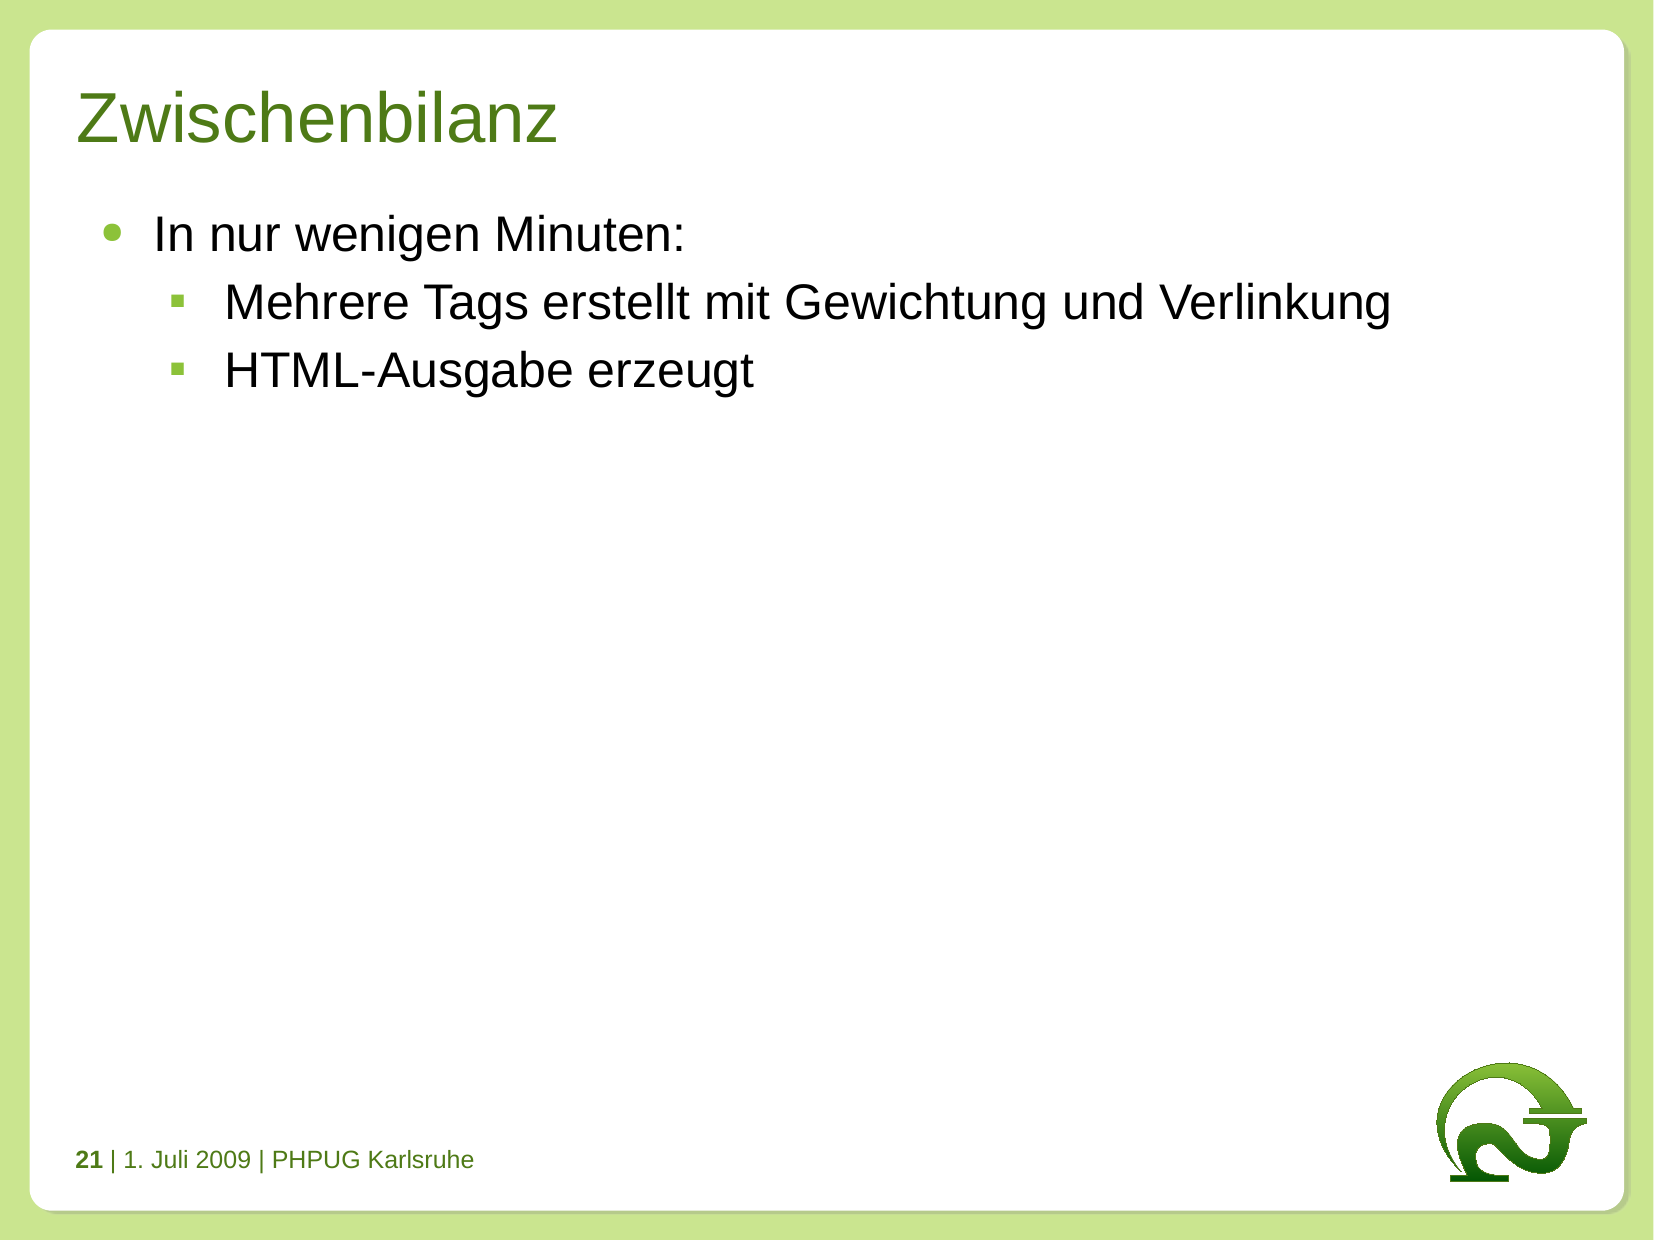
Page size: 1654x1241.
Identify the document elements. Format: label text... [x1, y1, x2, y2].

list In nur wenigen Minuten: Mehrere Tags erstellt mit Gewichtung und Verlinkung HTML-Ausgabe erzeugt [82, 206, 1565, 1026]
title Zwischenbilanz [76, 66, 1565, 170]
